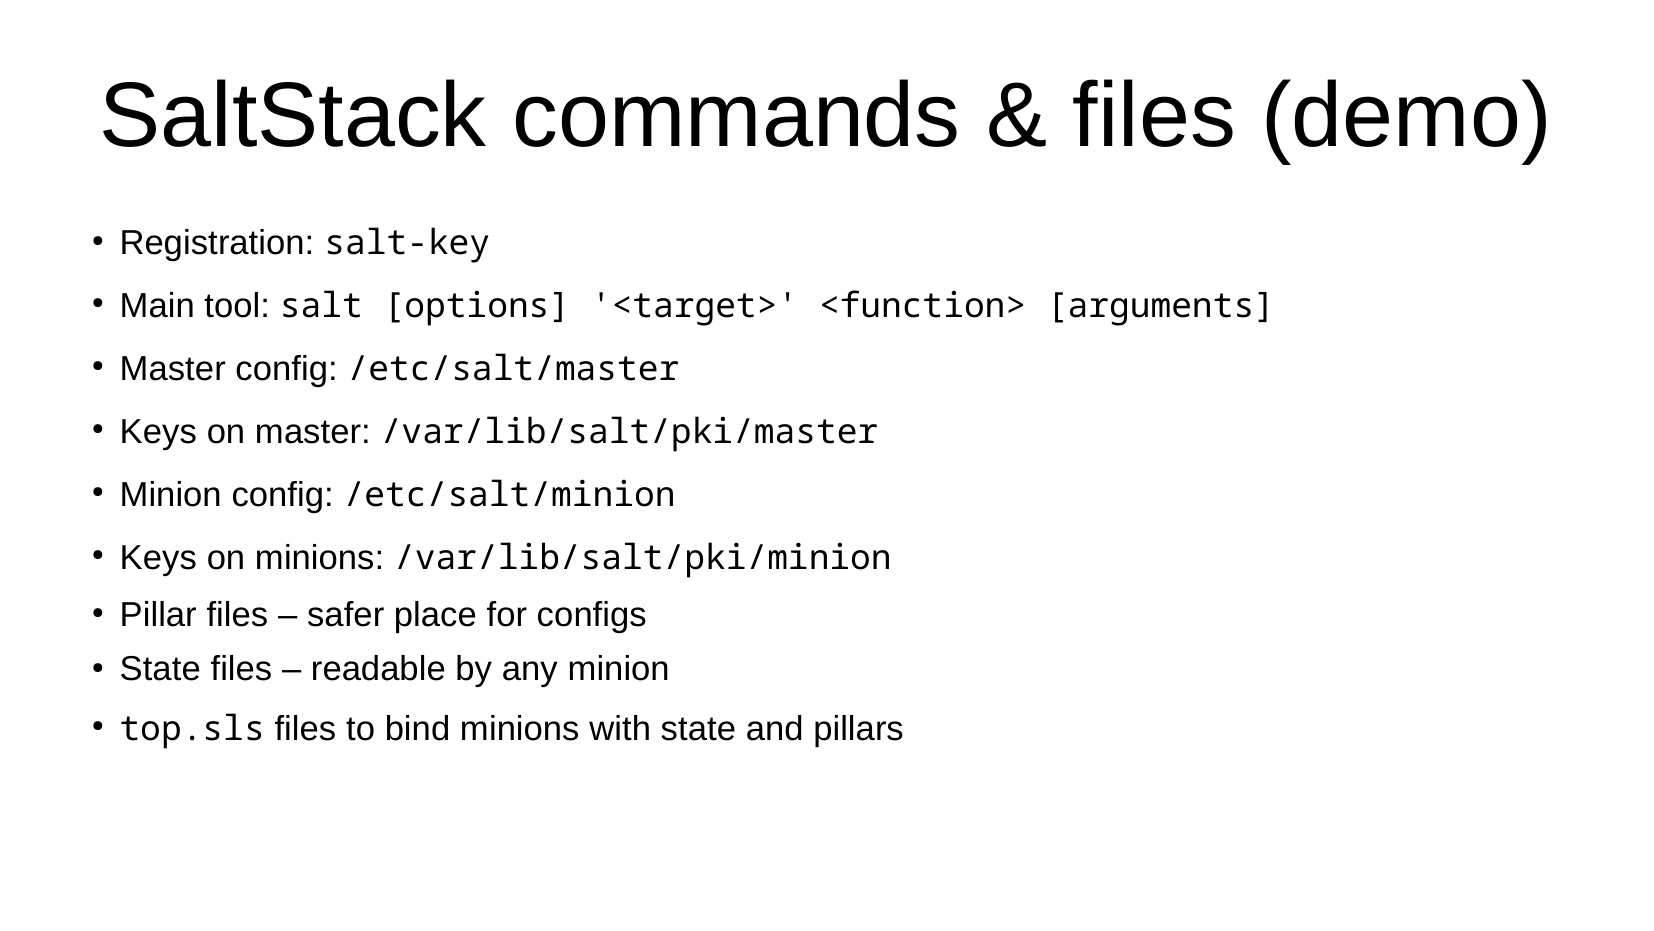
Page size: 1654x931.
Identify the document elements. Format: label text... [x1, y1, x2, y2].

title SaltStack commands & files (demo) [82, 37, 1571, 193]
list Registration: salt-key Main tool: salt [options] '<target>' <function> [arguments] Master config: /etc/salt/master Keys on master: /var/lib/salt/pki/master Minion config: /etc/salt/minion Keys on minions: /var/lib/salt/pki/minion Pillar files – safer place for configs State files – readable by any minion top.sls files to bind minions with state and pillars [82, 217, 1571, 758]
